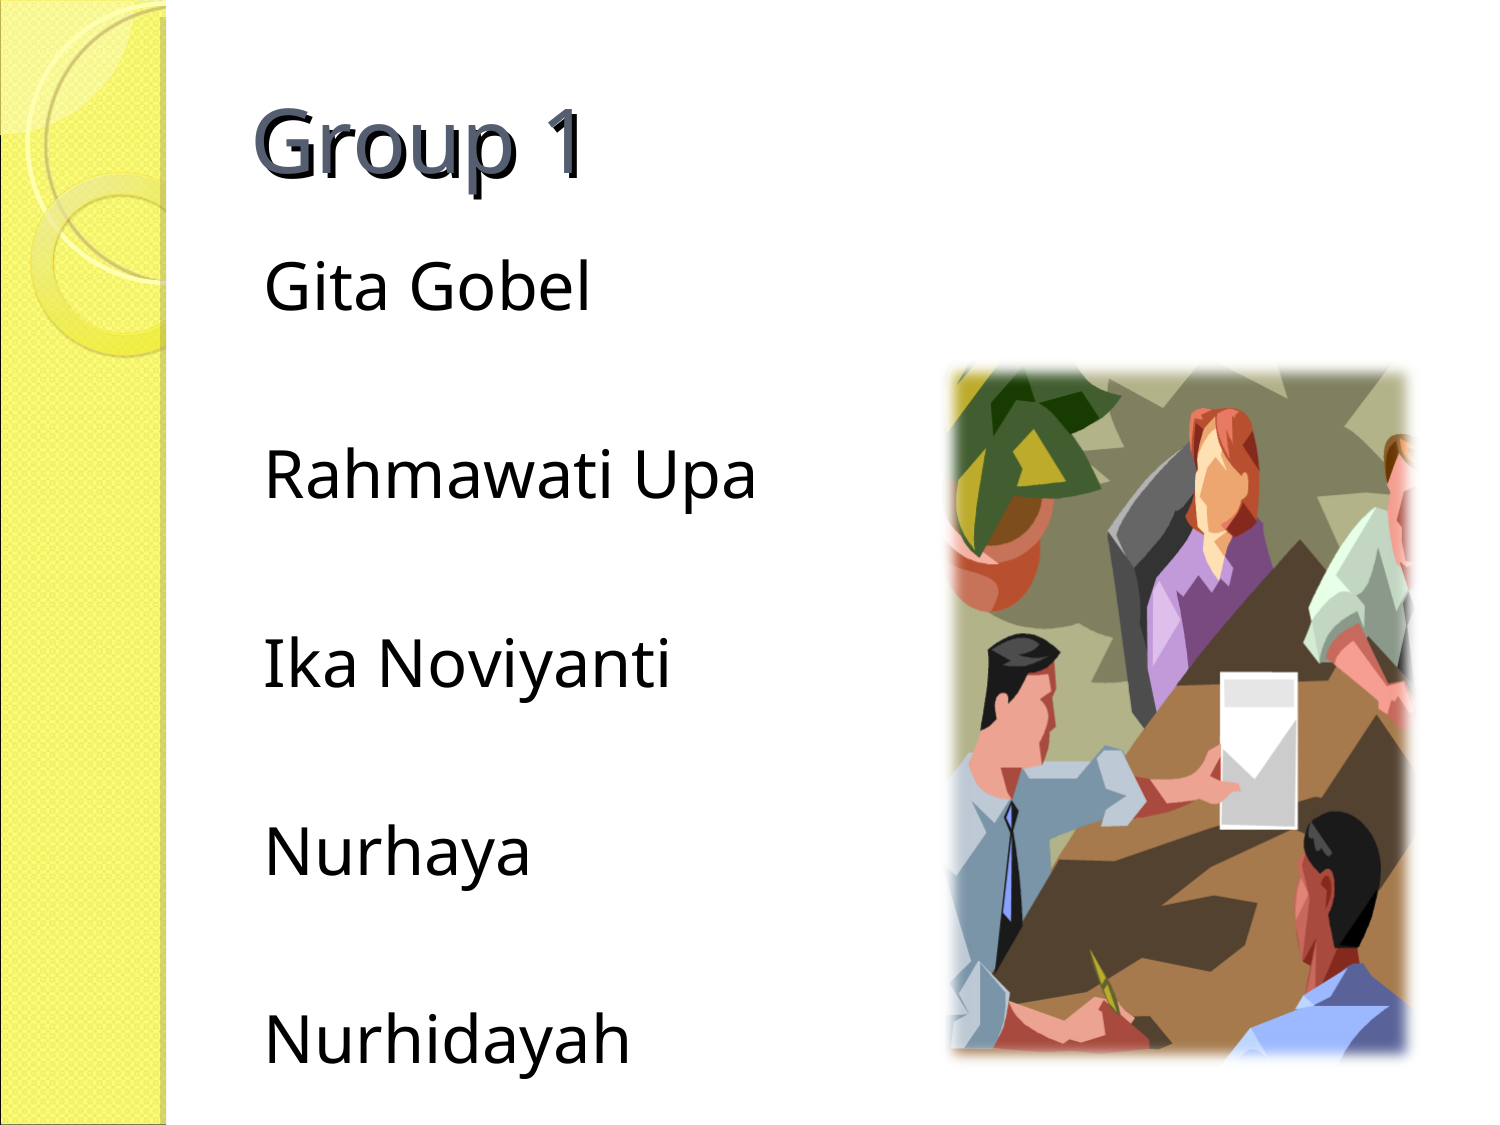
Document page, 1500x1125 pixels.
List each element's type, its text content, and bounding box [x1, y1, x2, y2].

title Group 1 [235, 45, 1466, 233]
picture [136, 0, 166, 4]
picture [936, 346, 1427, 1077]
list Gita Gobel Rahmawati Upa Ika Noviyanti Nurhaya Nurhidayah [235, 237, 1466, 1026]
picture [0, 11, 166, 1125]
